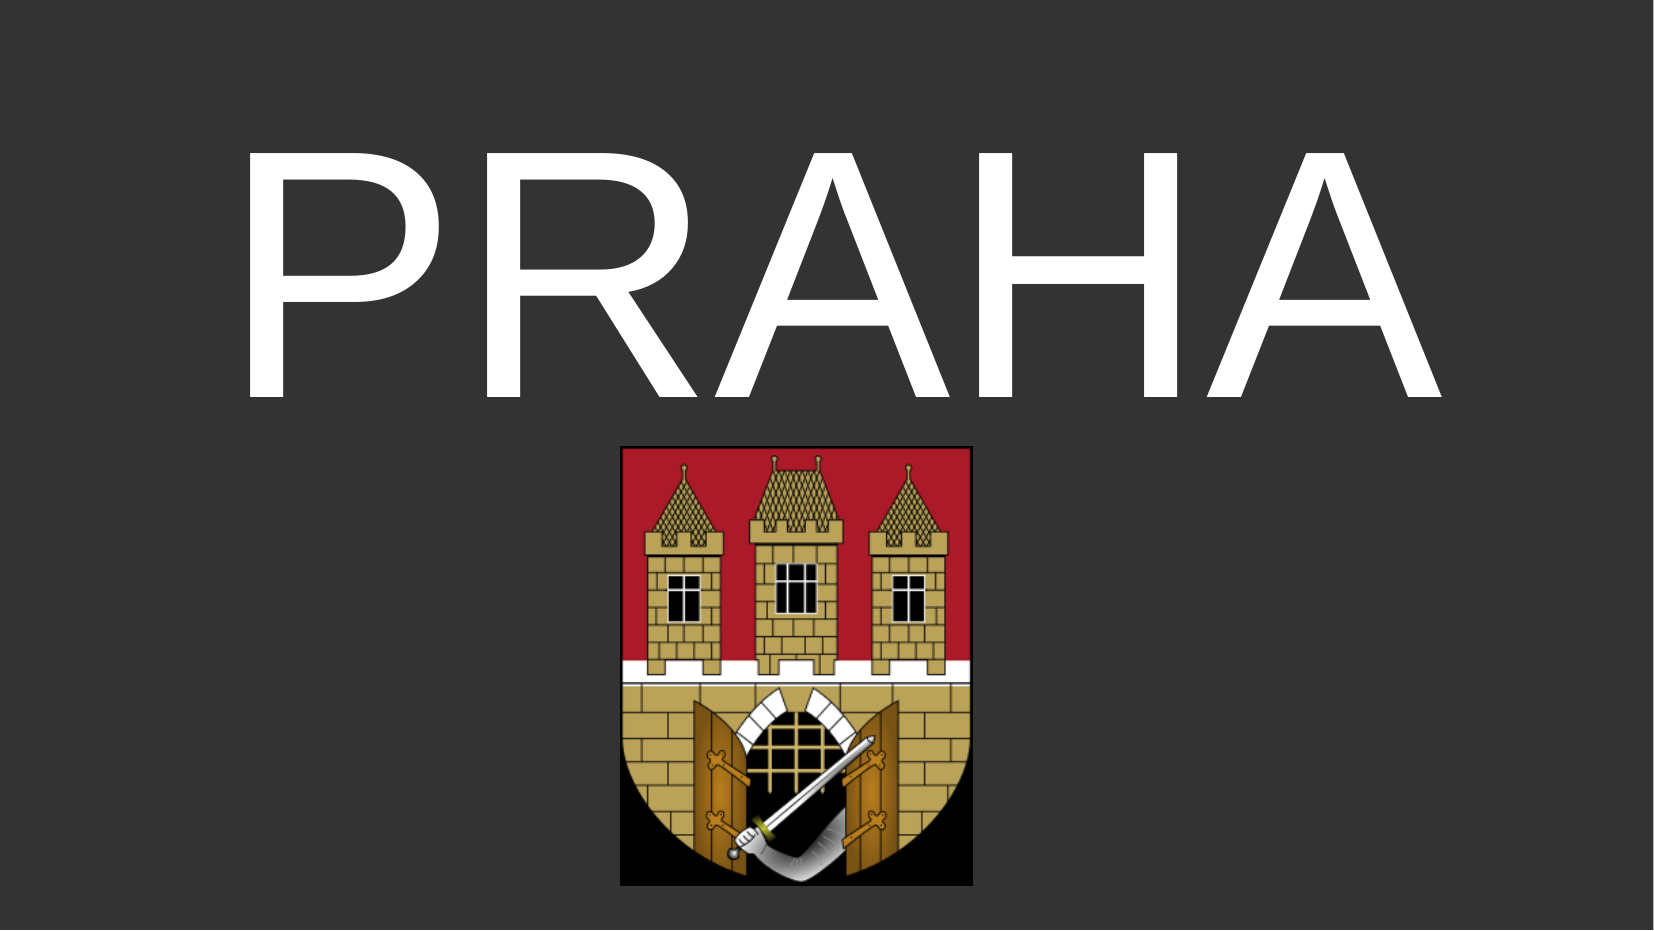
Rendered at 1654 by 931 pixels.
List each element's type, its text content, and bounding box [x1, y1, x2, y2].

picture [620, 446, 973, 886]
title PRAHA [88, 76, 1577, 473]
